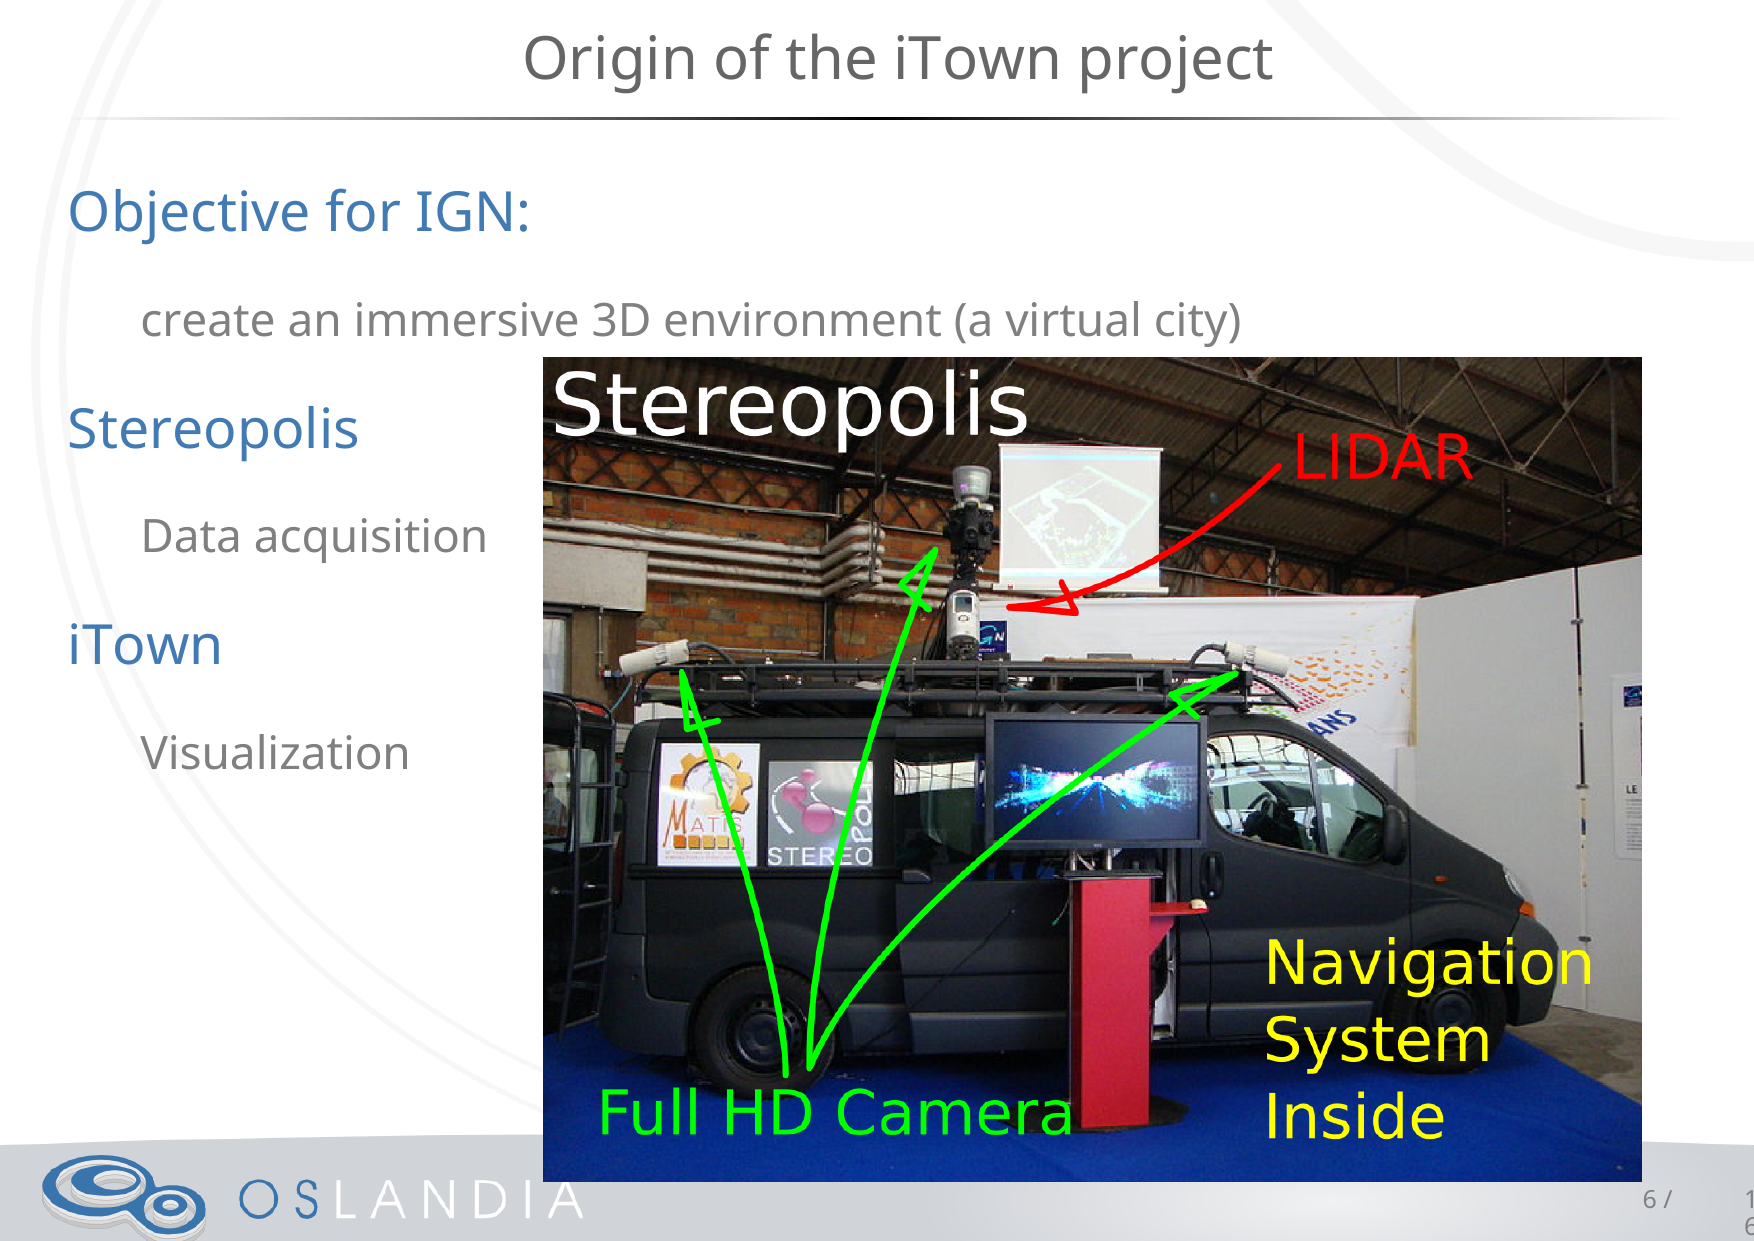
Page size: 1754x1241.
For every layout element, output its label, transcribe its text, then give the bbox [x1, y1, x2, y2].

picture [0, 0, 1754, 1241]
picture [1748, 1226, 1754, 1233]
list Objective for IGN: create an immersive 3D environment (a virtual city) Stereopolis Data acquisition iTown Visualization [37, 172, 1710, 1090]
title Origin of the iTown project [31, 14, 1754, 98]
